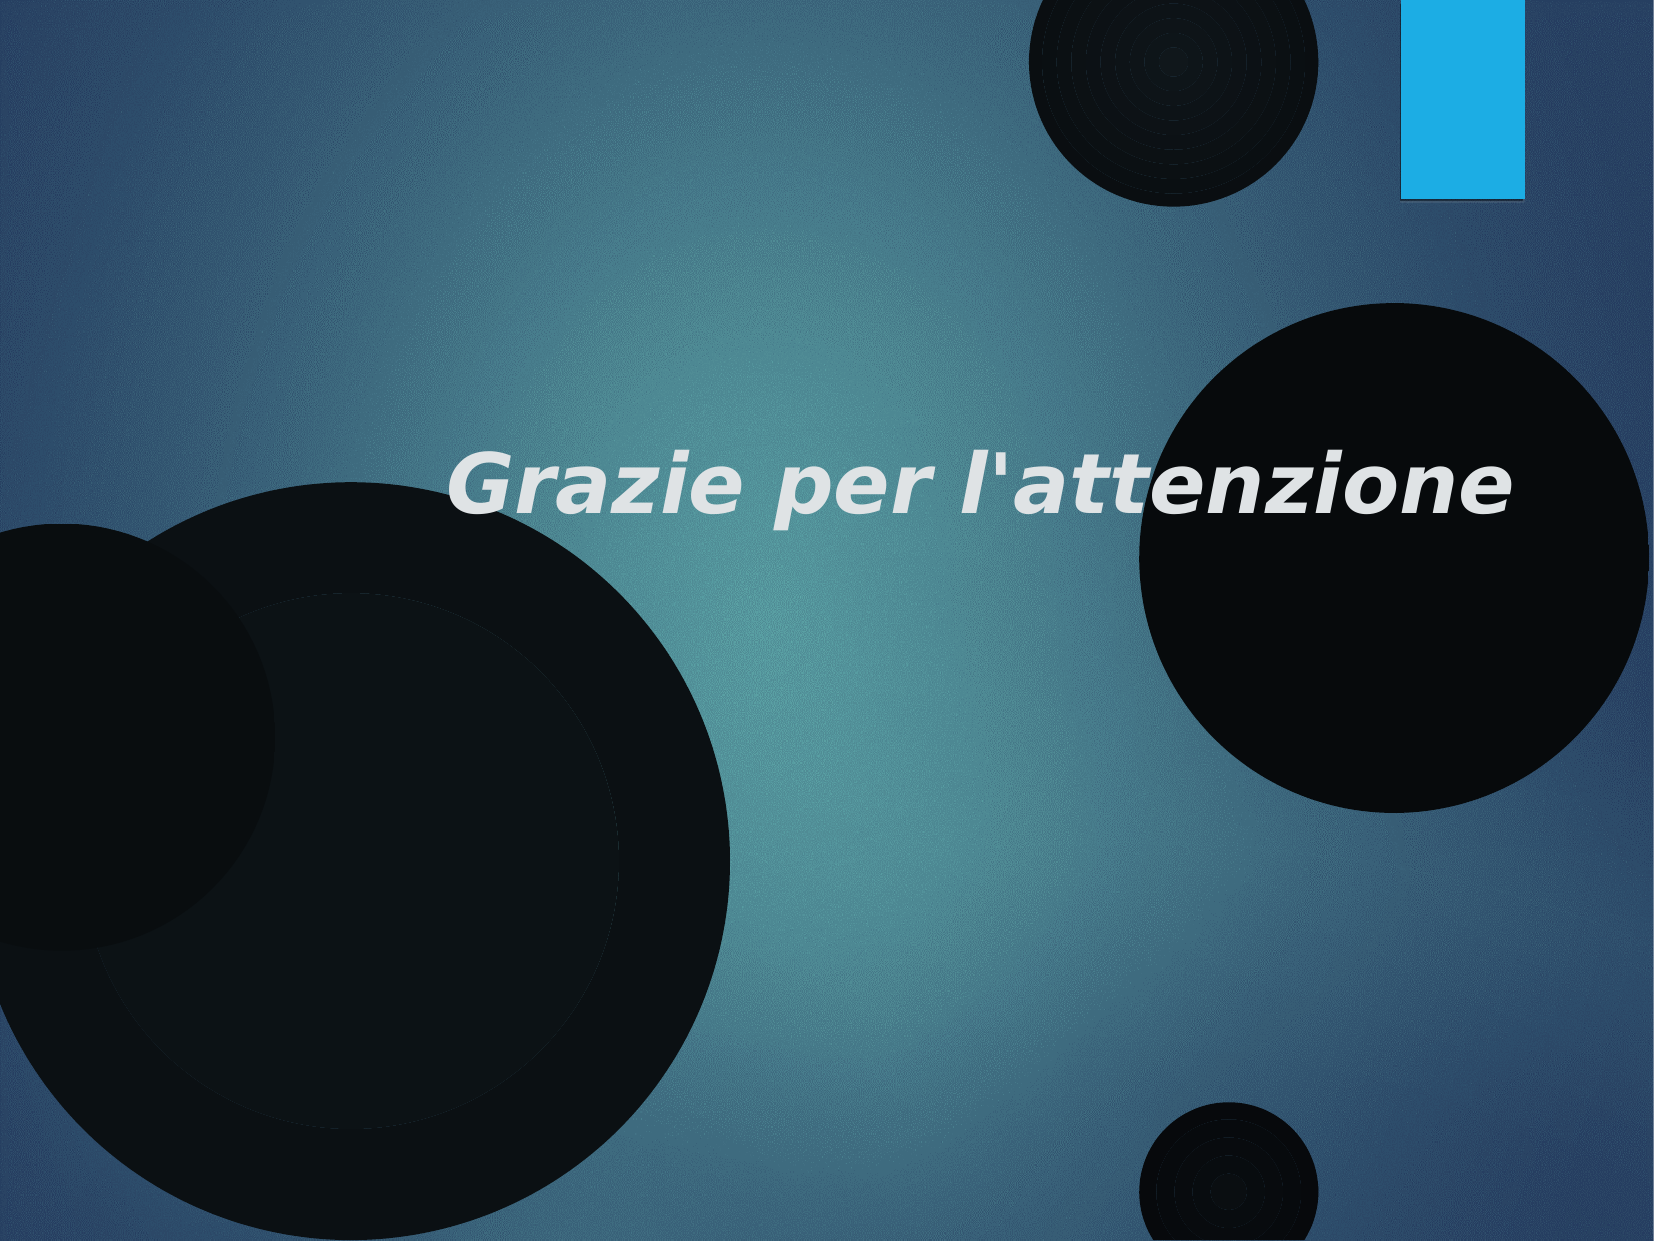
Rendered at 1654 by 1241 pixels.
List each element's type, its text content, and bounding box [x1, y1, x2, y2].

title Grazie per l'attenzione [308, 422, 1654, 929]
